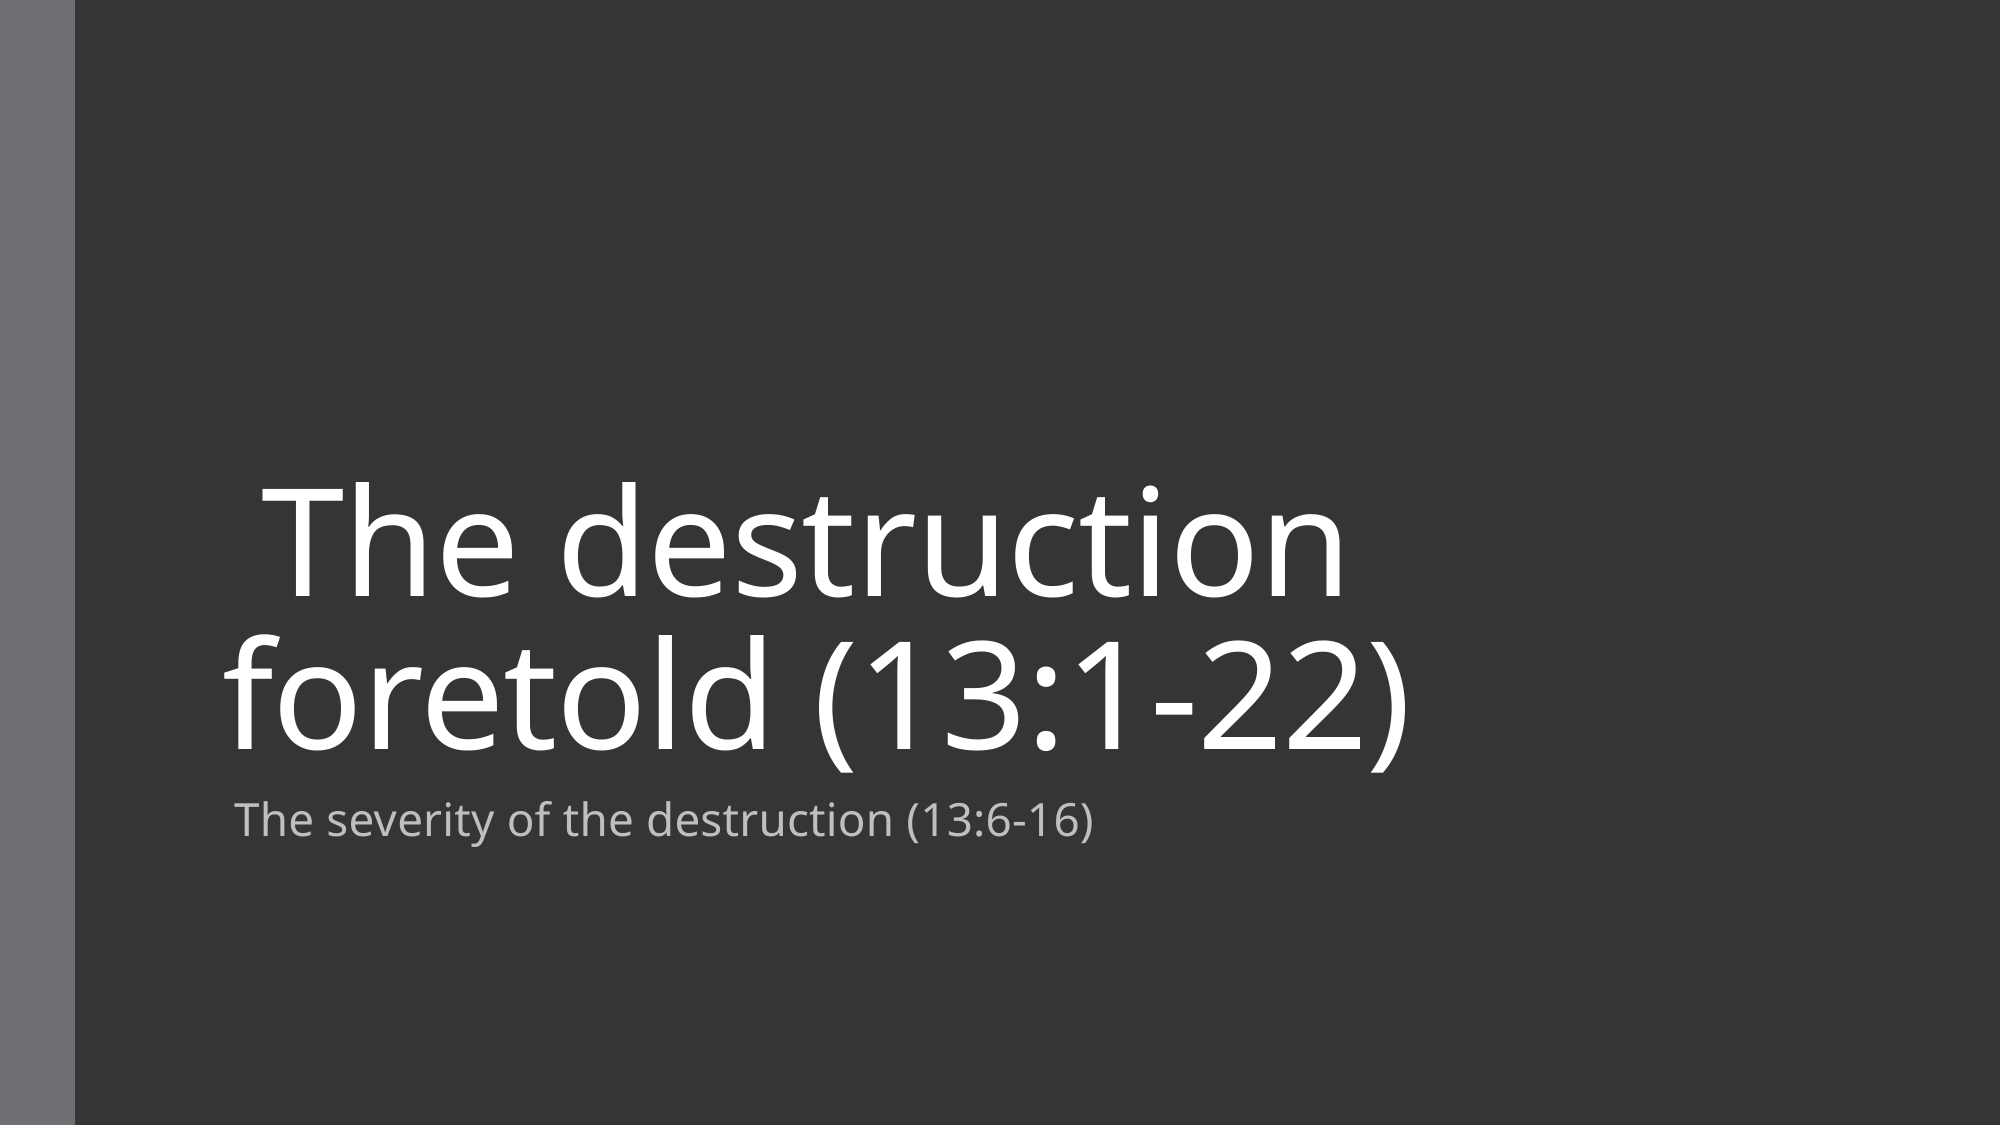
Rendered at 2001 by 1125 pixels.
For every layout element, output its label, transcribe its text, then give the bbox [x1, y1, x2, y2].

title The destruction foretold (13:1-22) [206, 124, 1752, 787]
subtitle The severity of the destruction (13:6-16) [206, 787, 1752, 1066]
